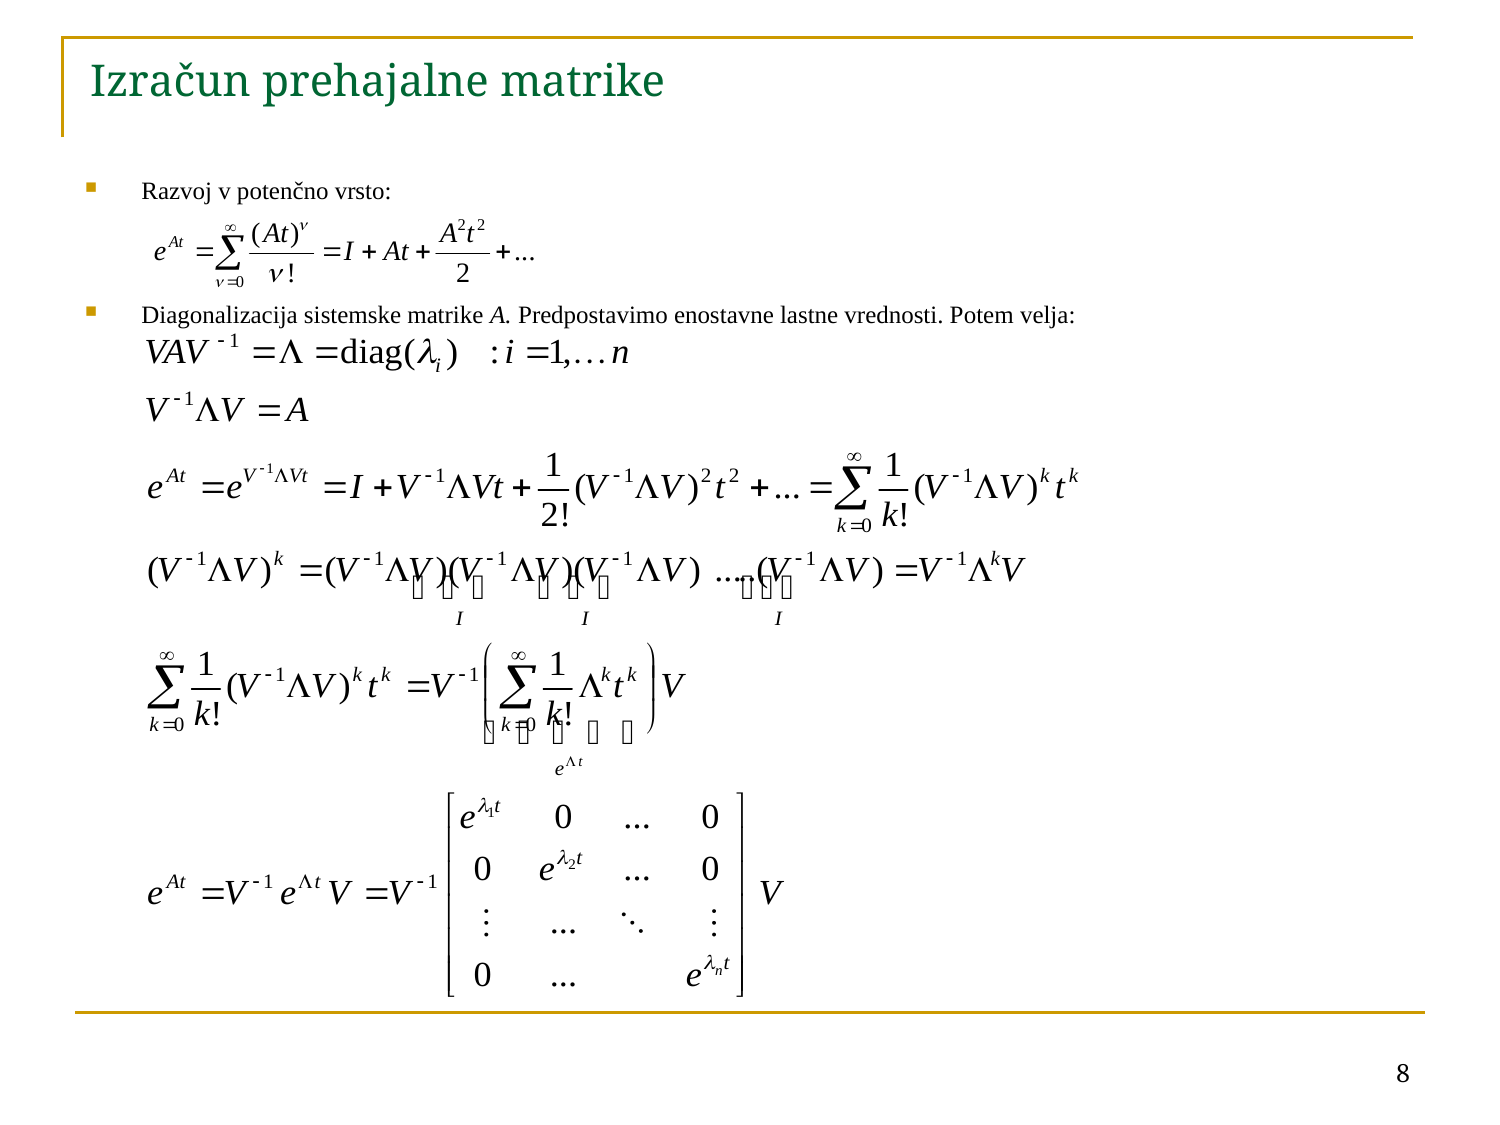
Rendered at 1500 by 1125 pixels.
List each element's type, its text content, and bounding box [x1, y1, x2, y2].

list Razvoj v potenčno vrsto: Diagonalizacija sistemske matrike A. Predpostavimo enostavne lastne vrednosti. Potem velja: [70, 167, 1458, 1091]
text_box <number> [1074, 1024, 1426, 1100]
chart [142, 324, 1091, 1005]
text_box [150, 211, 538, 296]
title Izračun prehajalne matrike [75, 45, 1426, 233]
